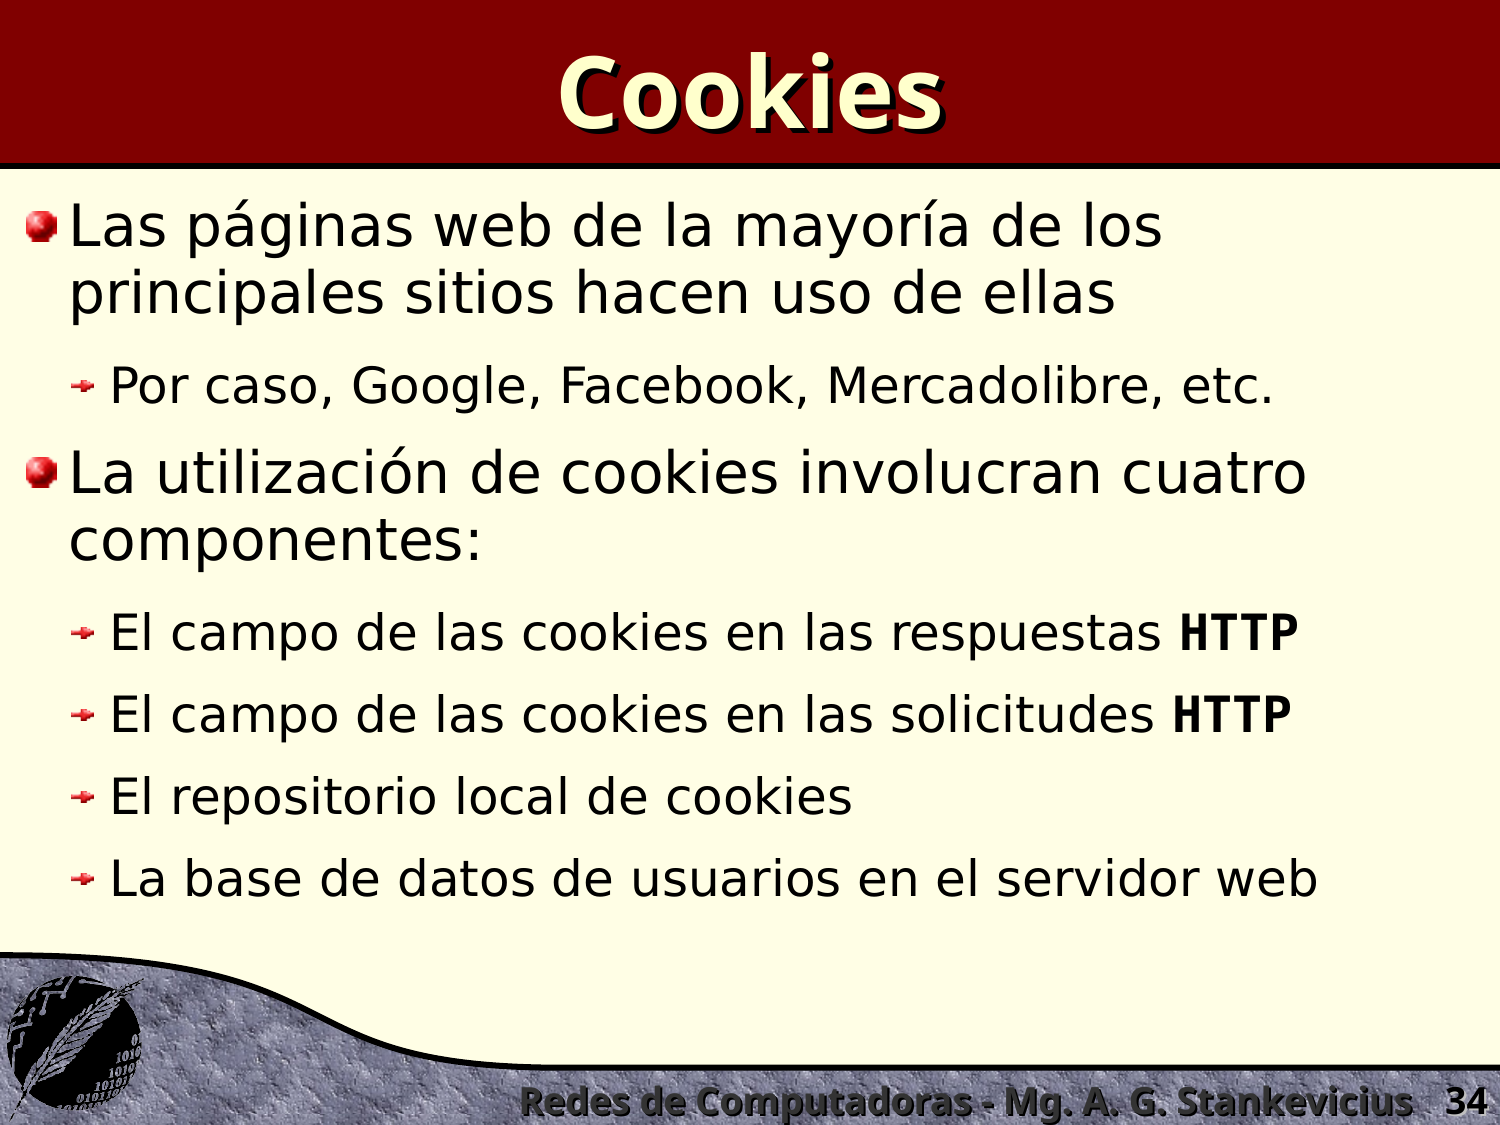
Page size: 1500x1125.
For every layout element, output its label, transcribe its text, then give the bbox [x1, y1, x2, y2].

list Las páginas web de la mayoría de los principales sitios hacen uso de ellas Por caso, Google, Facebook, Mercadolibre, etc. La utilización de cookies involucran cuatro componentes: El campo de las cookies en las respuestas HTTP El campo de las cookies en las solicitudes HTTP El repositorio local de cookies La base de datos de usuarios en el servidor web [11, 192, 1486, 921]
title Cookies [15, 5, 1485, 160]
picture [1047, 1100, 1054, 1110]
picture [0, 959, 1500, 1125]
picture [790, 1100, 795, 1110]
